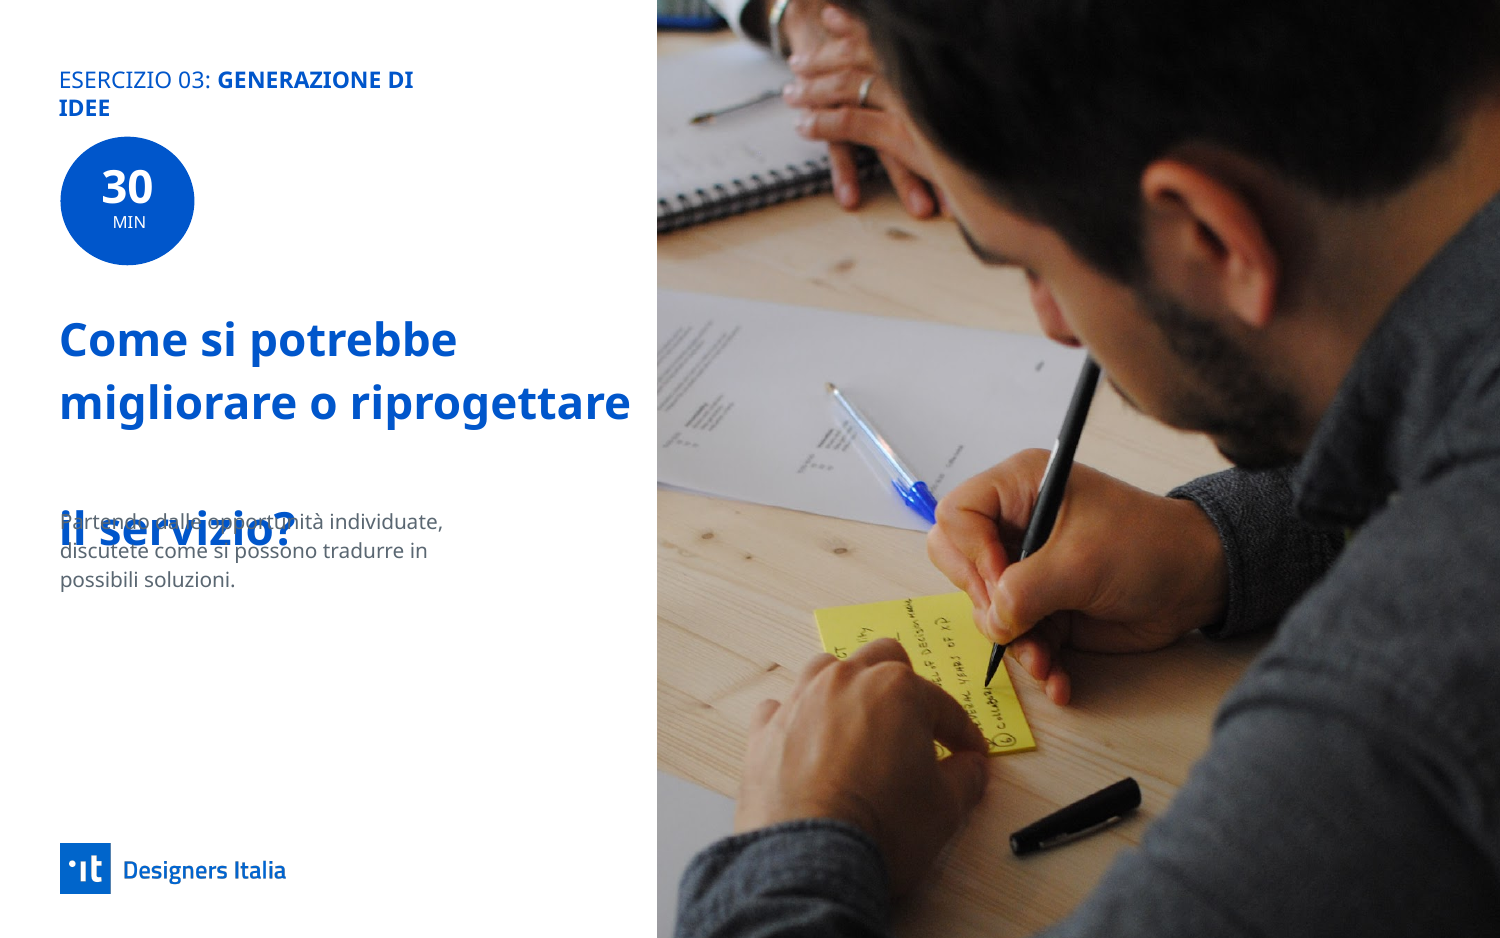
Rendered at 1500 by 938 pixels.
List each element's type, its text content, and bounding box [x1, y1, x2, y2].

text_box [60, 153, 195, 266]
picture [60, 843, 299, 894]
text_box Come si potrebbe migliorare o riprogettare il servizio? [43, 287, 657, 517]
picture [657, 0, 1500, 938]
text_box 30 [136, 175, 145, 196]
text_box [91, 136, 164, 147]
text_box Partendo dalle opportunità individuate, discutete come si possono tradurre in possibili soluzioni. [44, 490, 497, 697]
text_box 30 [82, 147, 173, 196]
text_box MIN [93, 196, 165, 241]
text_box ESERCIZIO 03: GENERAZIONE DI IDEE [43, 50, 462, 140]
